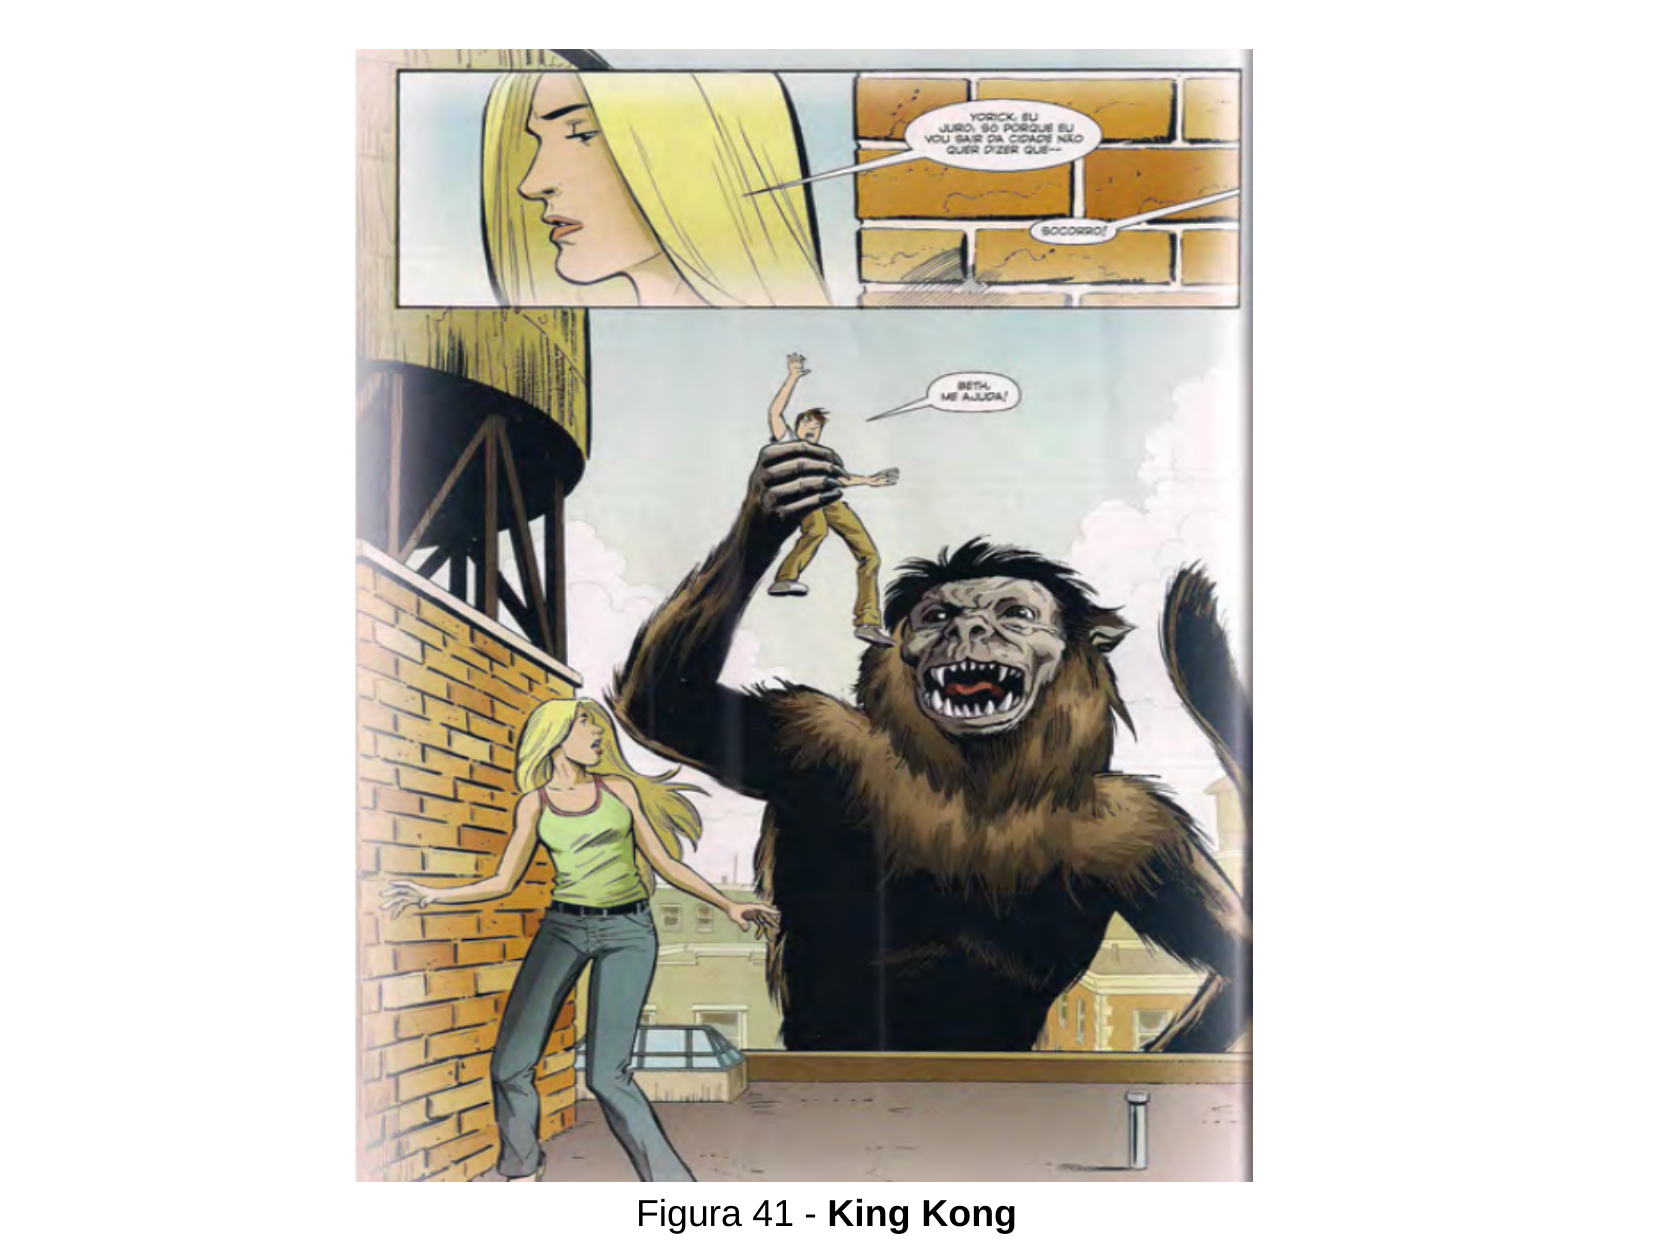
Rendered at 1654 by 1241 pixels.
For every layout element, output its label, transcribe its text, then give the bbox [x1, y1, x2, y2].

text_box Figura 41 - King Kong [295, 1183, 1359, 1241]
picture [354, 49, 1253, 1182]
